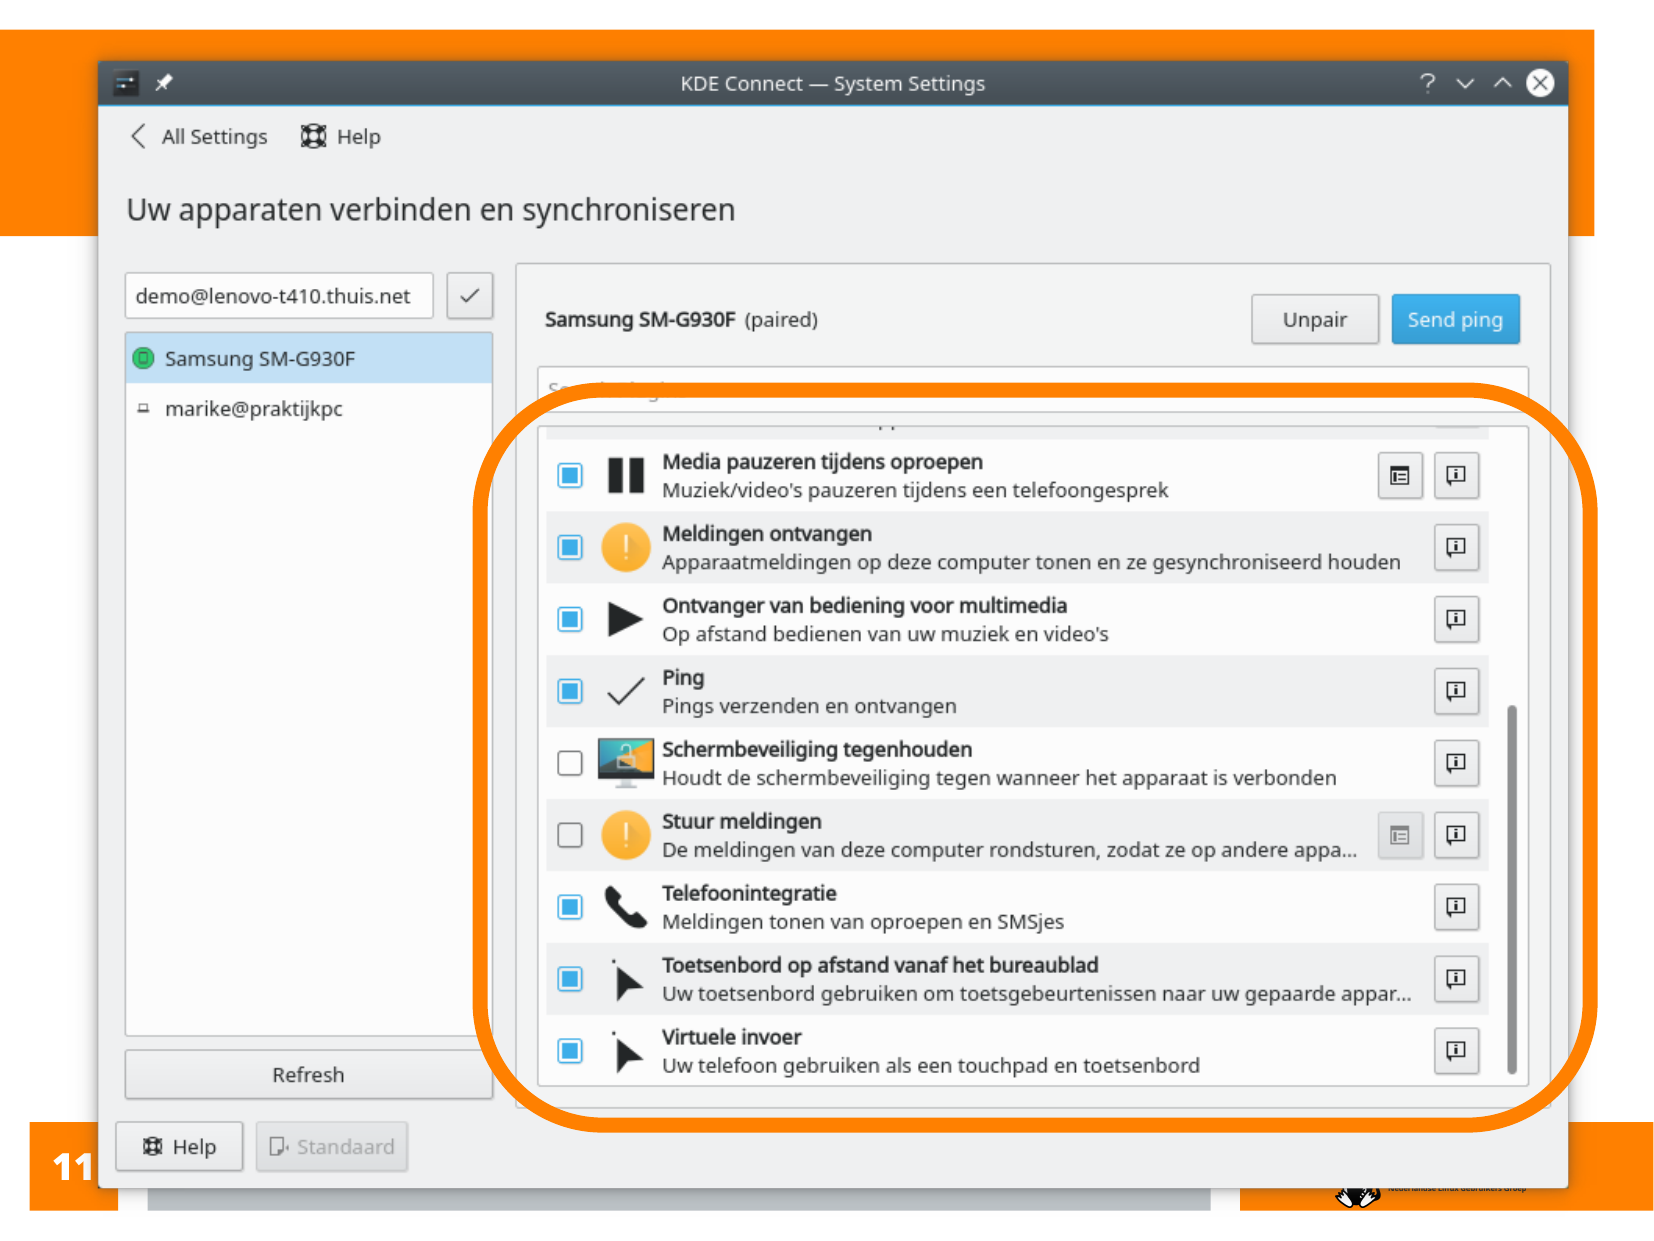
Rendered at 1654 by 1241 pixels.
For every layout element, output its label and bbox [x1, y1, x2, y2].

picture [67, 30, 1600, 1220]
